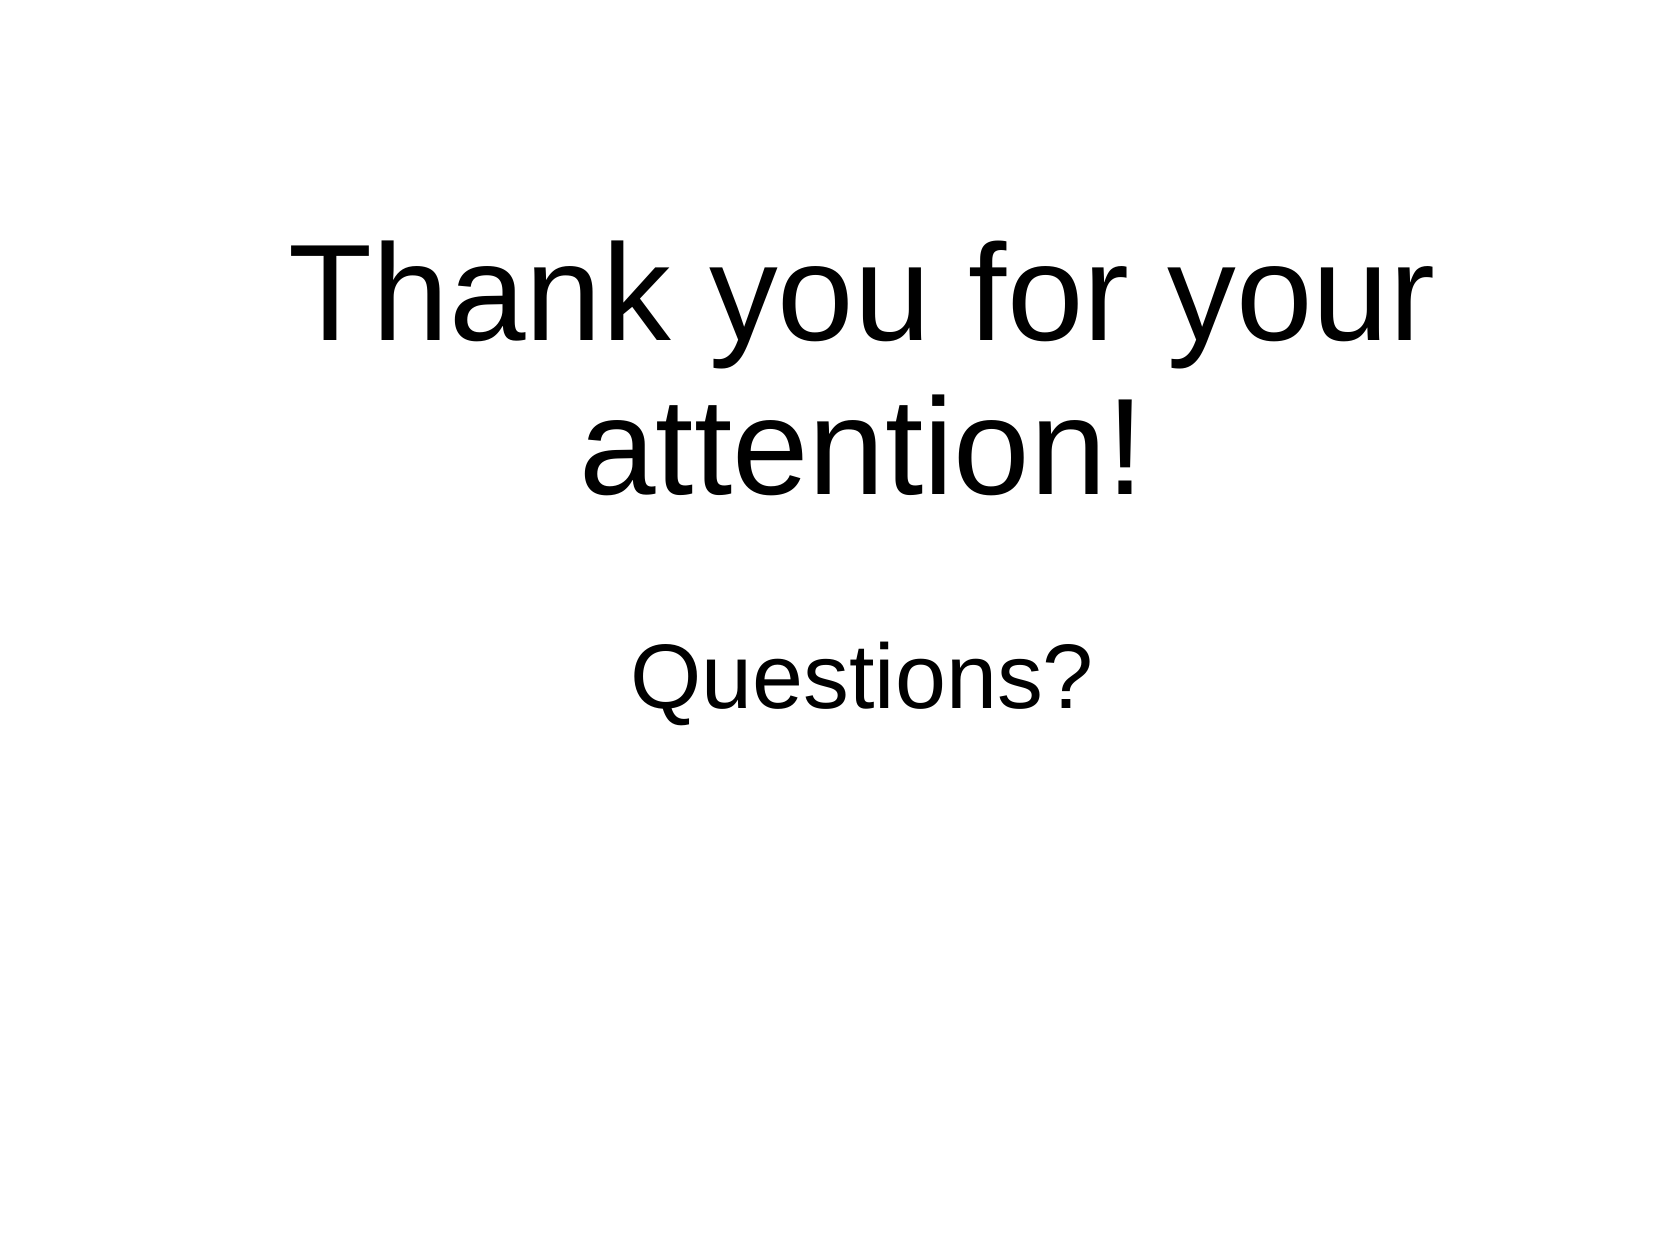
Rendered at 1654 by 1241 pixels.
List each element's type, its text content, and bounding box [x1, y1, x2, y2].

title Thank you for your attention! Questions? [118, 215, 1607, 729]
